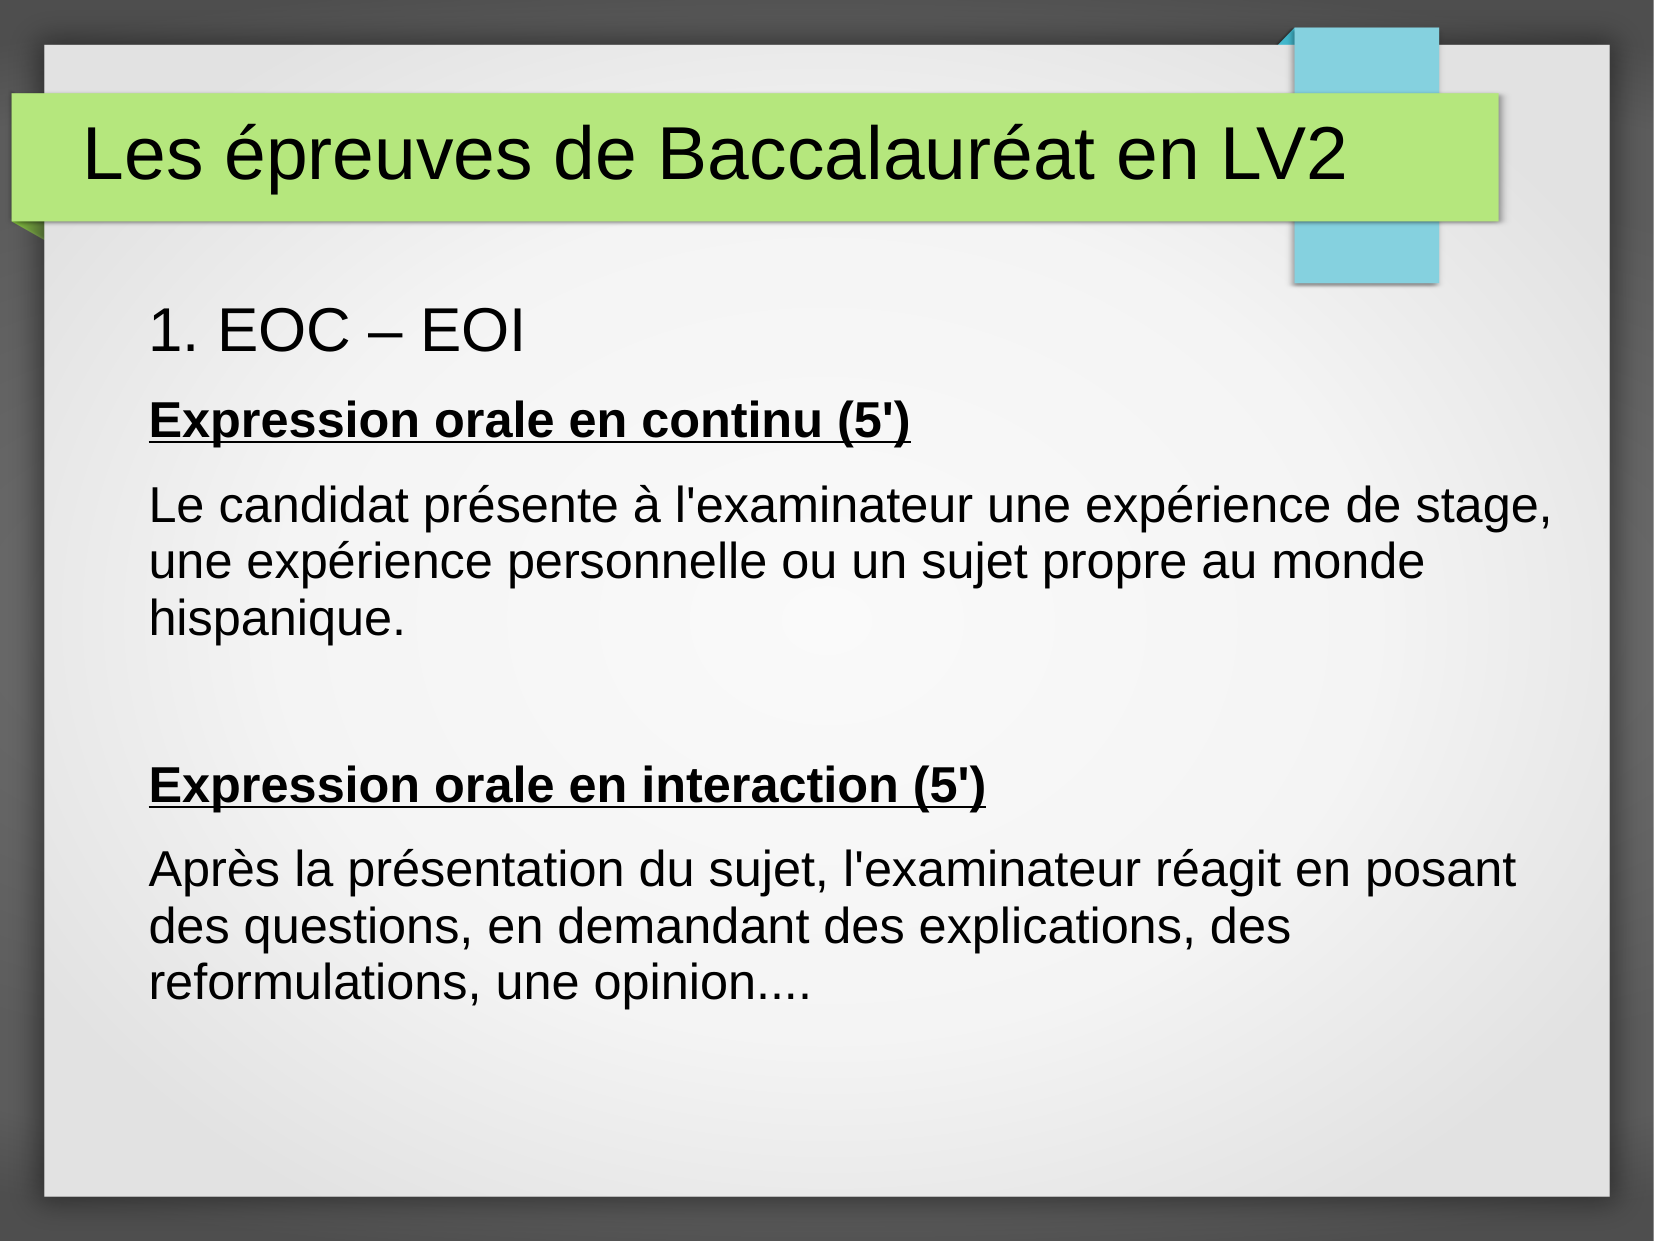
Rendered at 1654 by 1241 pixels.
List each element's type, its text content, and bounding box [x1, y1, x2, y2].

picture [0, 0, 1654, 1241]
list 1. EOC – EOI Expression orale en continu (5') Le candidat présente à l'examinateur une expérience de stage, une expérience personnelle ou un sujet propre au monde hispanique. Expression orale en interaction (5') Après la présentation du sujet, l'examinateur réagit en posant des questions, en demandant des explications, des reformulations, une opinion.... [82, 295, 1571, 1015]
title Les épreuves de Baccalauréat en LV2 [82, 94, 1406, 213]
